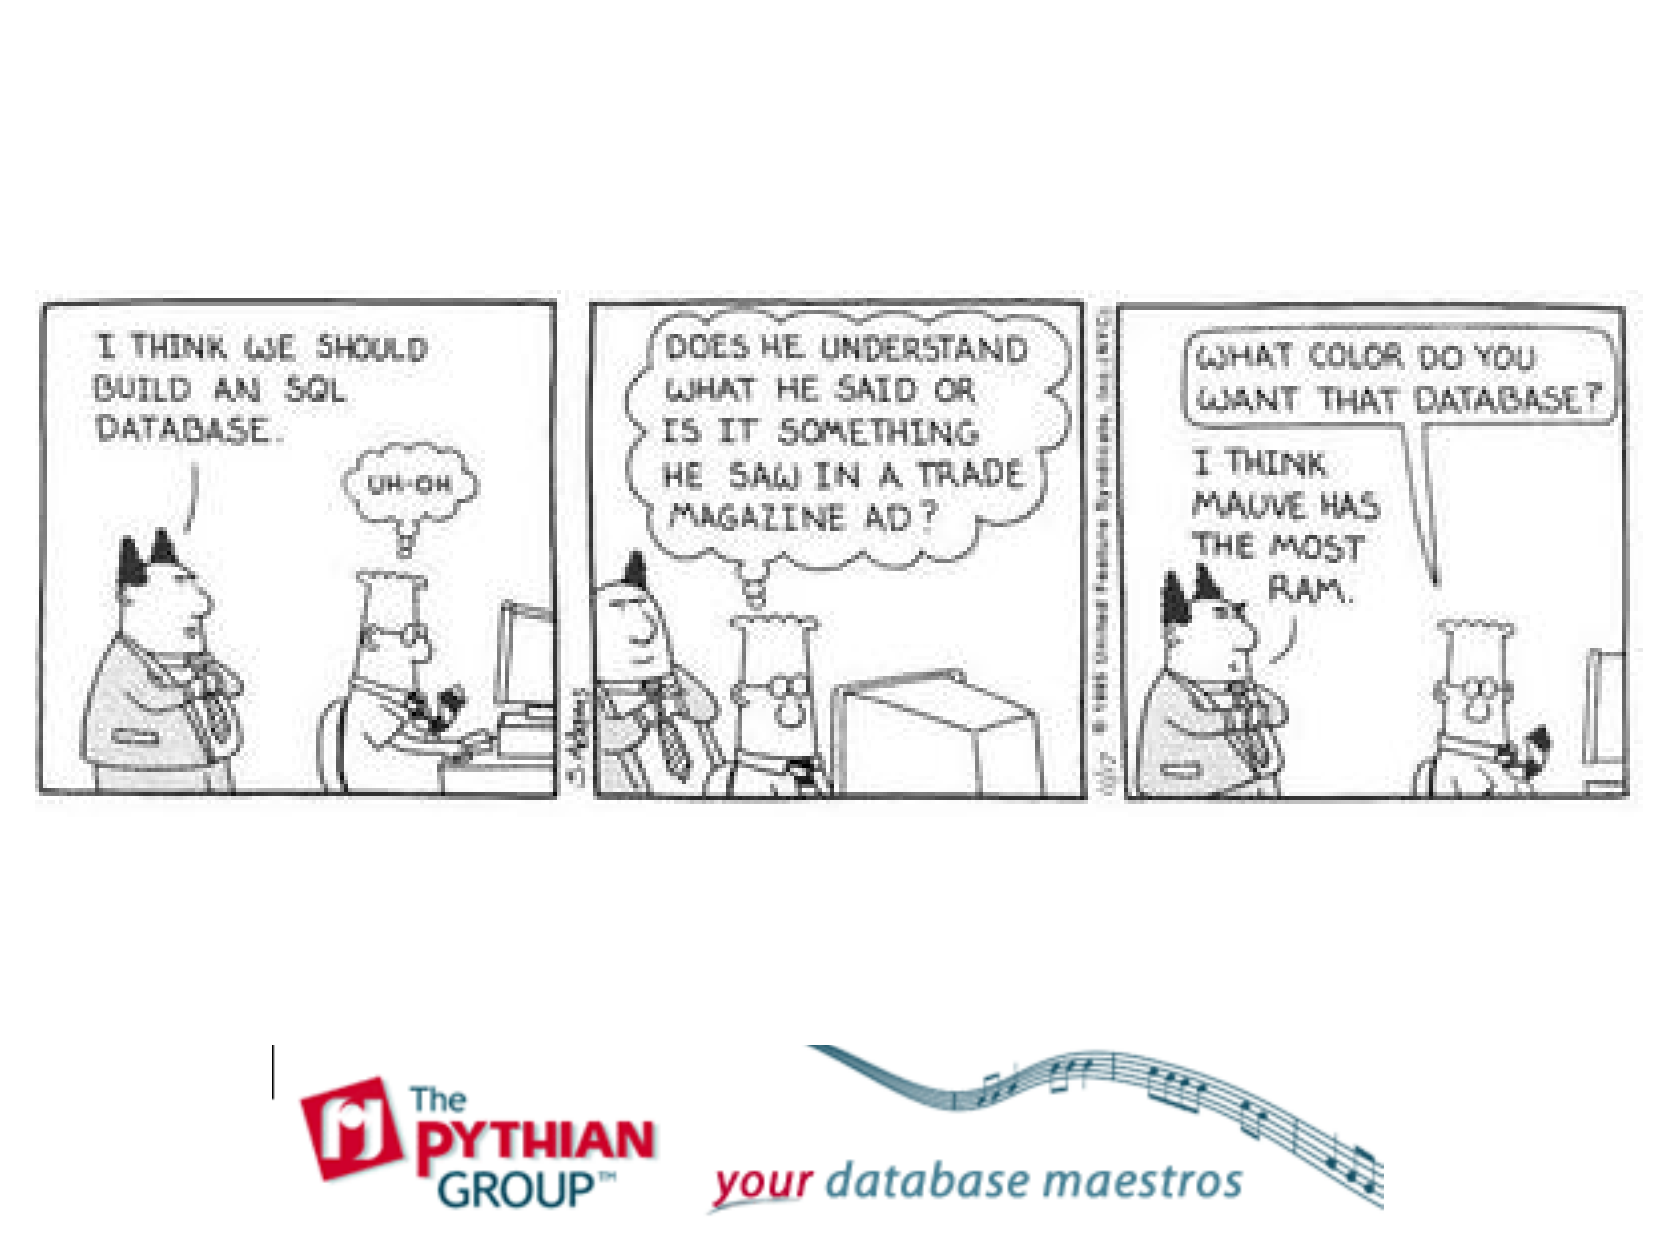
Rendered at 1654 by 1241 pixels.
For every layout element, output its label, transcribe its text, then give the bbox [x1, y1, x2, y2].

picture [35, 290, 1643, 817]
list And that's just ACL's! [82, 817, 1571, 1094]
picture [272, 1094, 1384, 1241]
